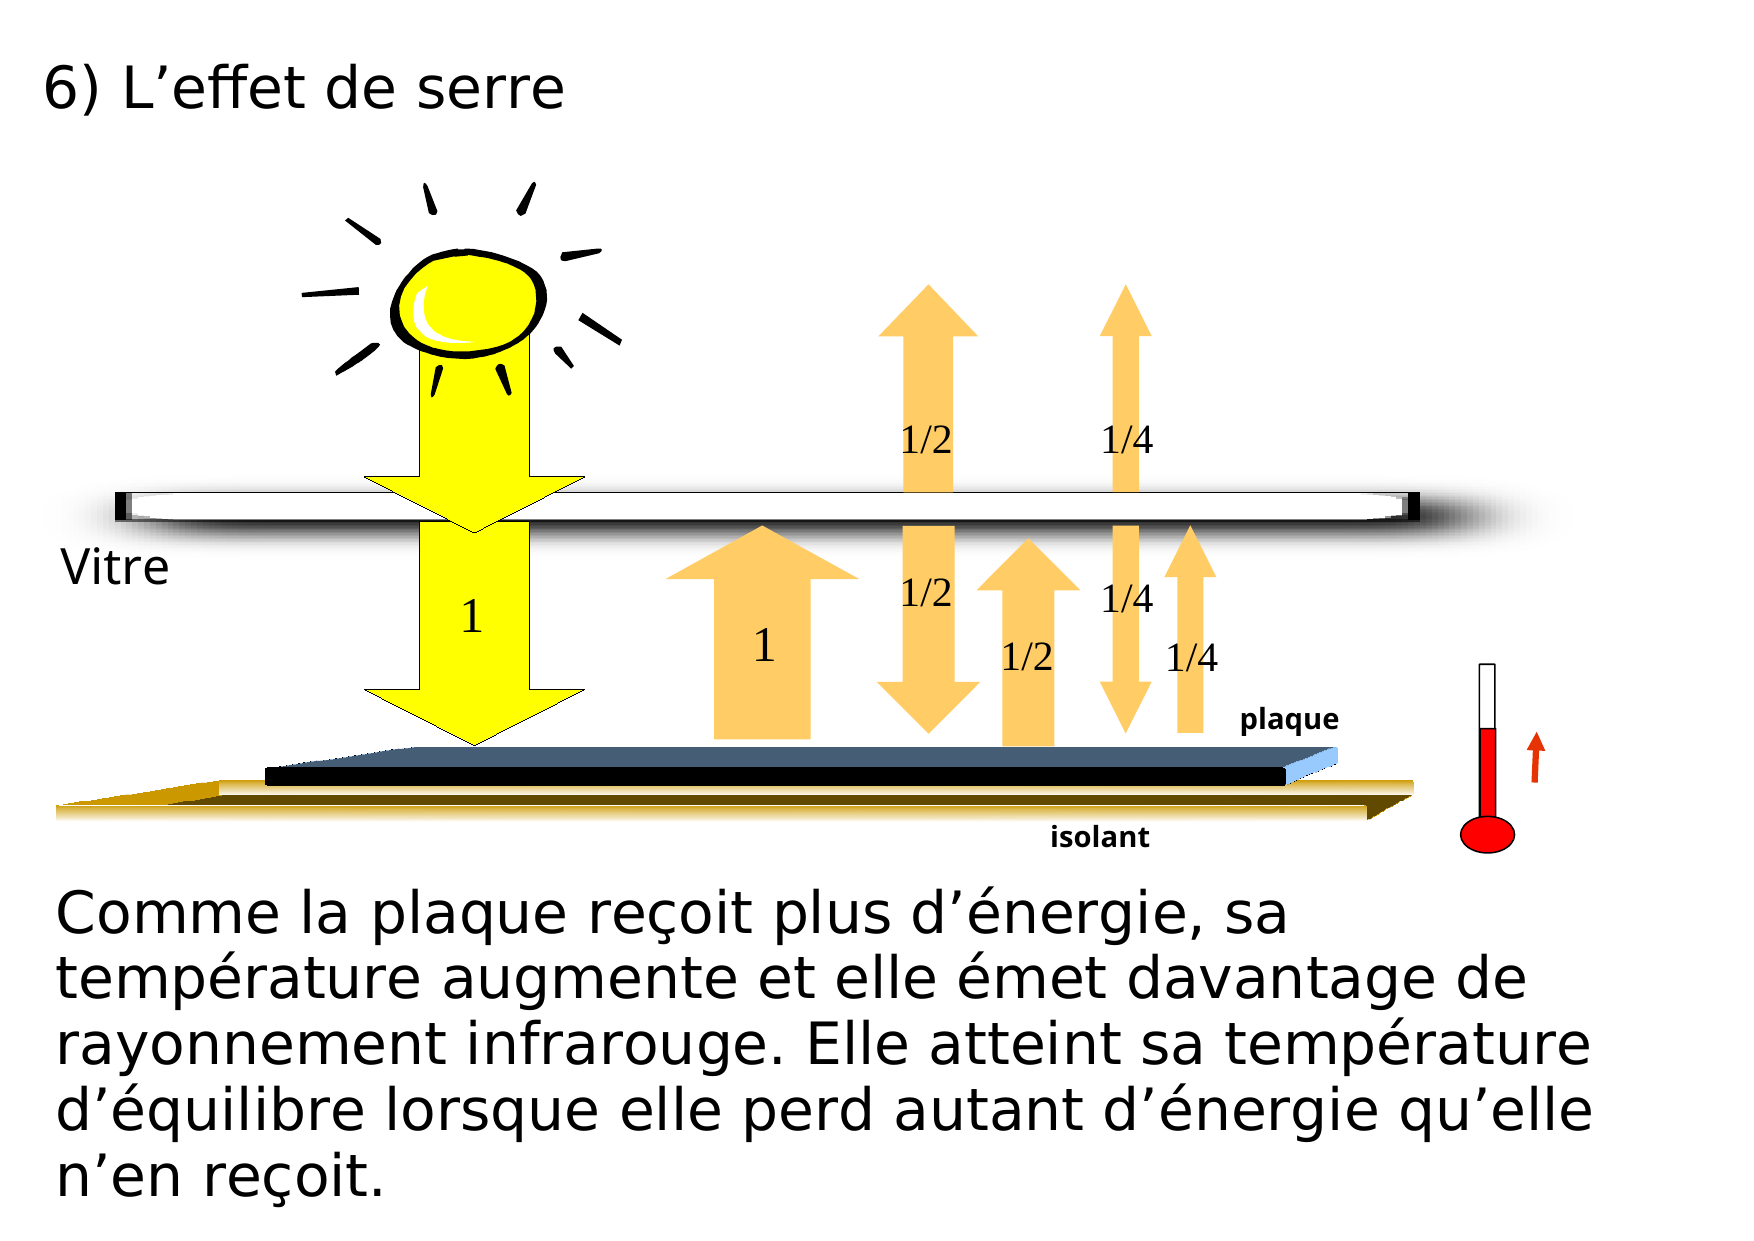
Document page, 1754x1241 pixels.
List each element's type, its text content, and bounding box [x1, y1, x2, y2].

text_box [423, 182, 438, 216]
text_box Vitre [45, 523, 209, 566]
text_box 1 [751, 616, 787, 687]
text_box [516, 181, 537, 216]
text_box [345, 217, 382, 245]
text_box 1/2 [899, 416, 975, 474]
text_box [1460, 664, 1515, 853]
text_box isolant [1035, 808, 1288, 884]
text_box [1002, 691, 1055, 747]
text_box [1177, 693, 1204, 733]
text_box [553, 346, 574, 369]
text_box [364, 248, 585, 746]
text_box 1/2 [899, 569, 975, 628]
text_box [876, 628, 981, 734]
text_box [1164, 525, 1217, 634]
text_box 1/4 [1165, 634, 1241, 693]
text_box 1 [451, 587, 493, 652]
text_box [1099, 284, 1152, 416]
text_box [976, 538, 1081, 633]
text_box [903, 474, 954, 493]
text_box [665, 525, 860, 740]
picture [44, 737, 1429, 832]
text_box 1/4 [1100, 416, 1176, 474]
text_box [560, 248, 602, 262]
text_box [1112, 525, 1139, 575]
picture [500, 472, 1591, 564]
text_box [335, 342, 381, 376]
picture [27, 472, 448, 564]
text_box plaque [1224, 690, 1477, 766]
text_box 1/4 [1100, 575, 1176, 634]
text_box [1099, 634, 1152, 734]
text_box Comme la plaque reçoit plus d’énergie, sa température augmente et elle émet davantage de rayonnement infrarouge. Elle atteint sa température d’équilibre lorsque elle perd autant d’énergie qu’elle n’en reçoit. [40, 873, 1627, 1162]
text_box [878, 284, 979, 416]
text_box [1112, 474, 1139, 493]
text_box 6) L’effet de serre [28, 47, 613, 134]
text_box [902, 525, 955, 569]
text_box 1/2 [1000, 633, 1076, 691]
text_box [578, 312, 623, 346]
text_box [301, 287, 360, 298]
